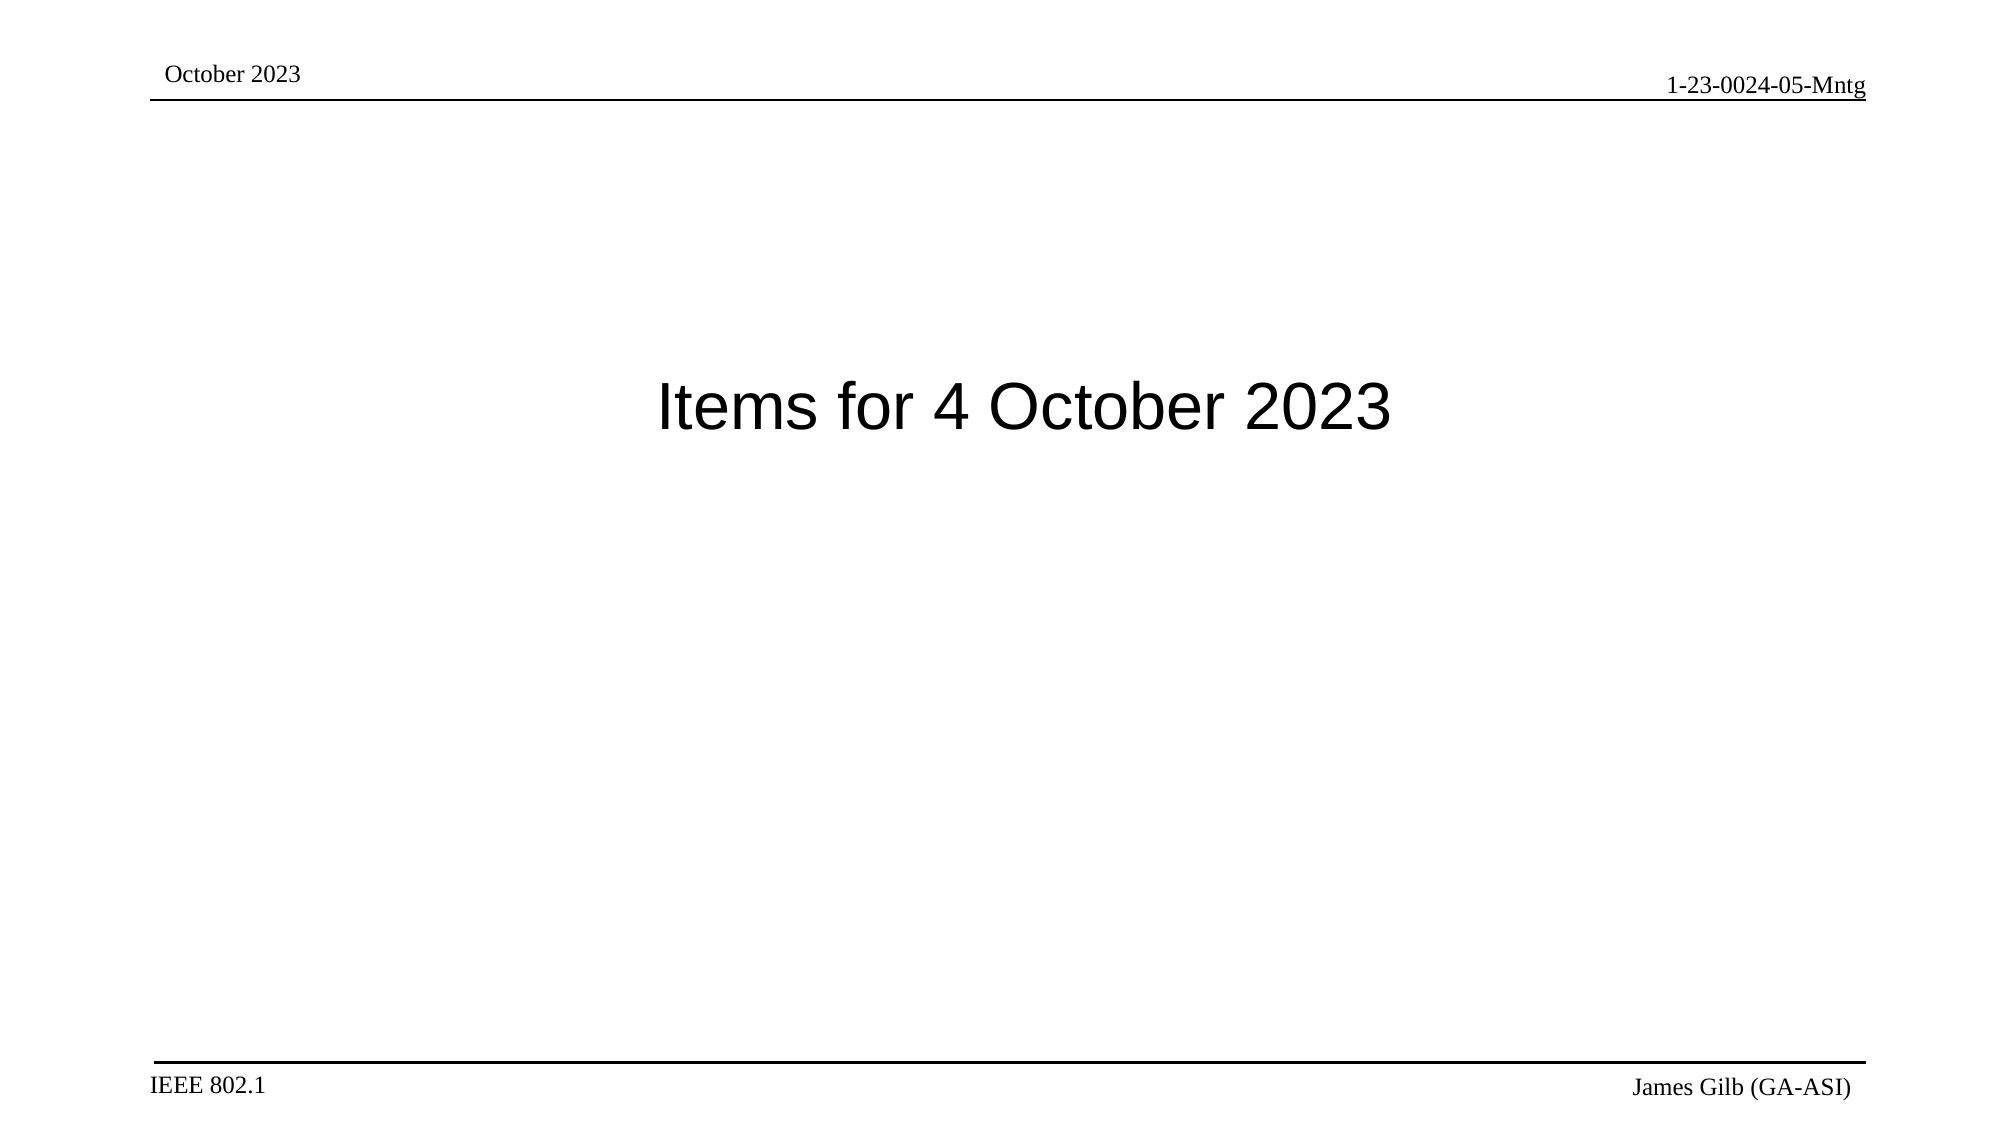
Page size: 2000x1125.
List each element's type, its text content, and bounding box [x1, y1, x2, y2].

subtitle Items for 4 October 2023 [149, 112, 1900, 693]
